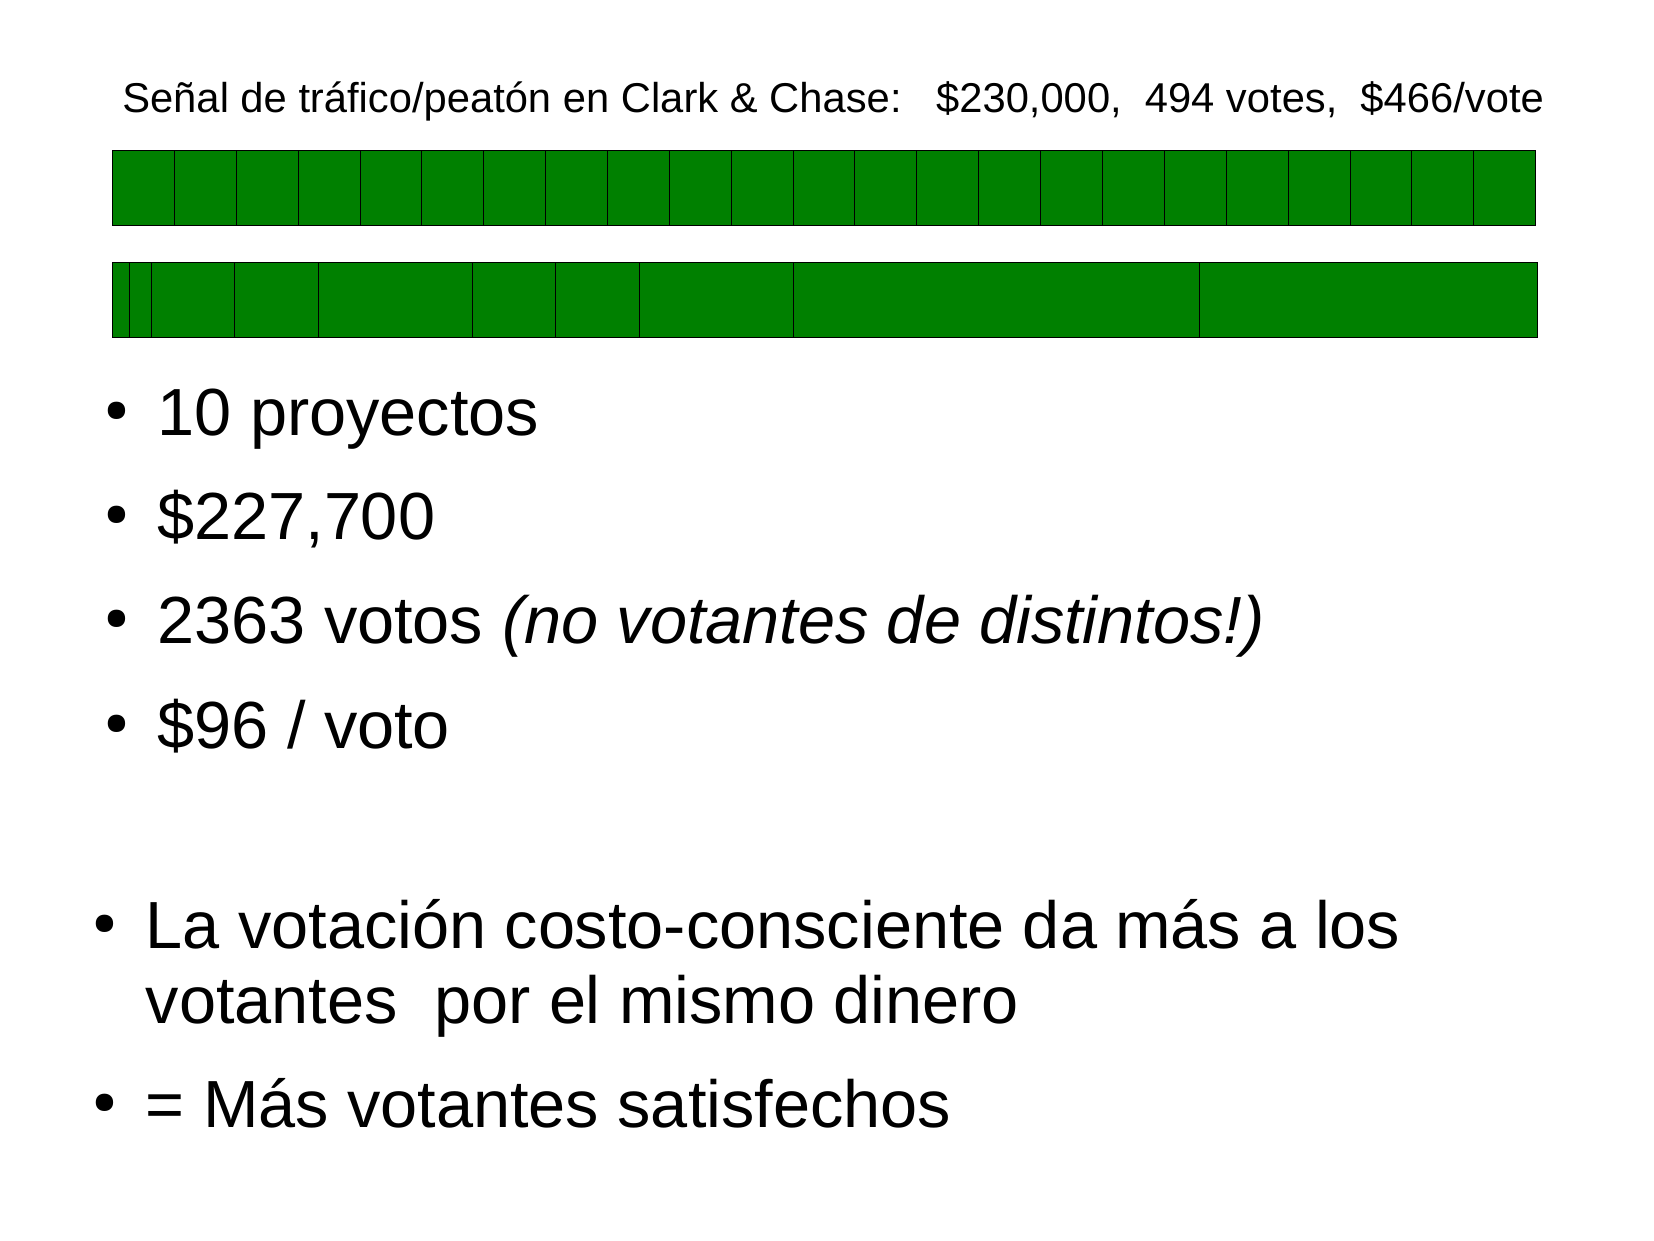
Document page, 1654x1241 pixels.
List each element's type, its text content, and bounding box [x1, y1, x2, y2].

text_box [112, 151, 1536, 226]
list 10 proyectos $227,700 2363 votos (no votantes de distintos!) $96 / voto [86, 375, 1576, 762]
text_box [112, 262, 1538, 338]
list Señal de tráfico/peatón en Clark & Chase: $230,000, 494 votes, $466/vote [51, 75, 1576, 151]
list La votación costo-consciente da más a los votantes por el mismo dinero = Más votantes satisfechos [75, 888, 1613, 1163]
